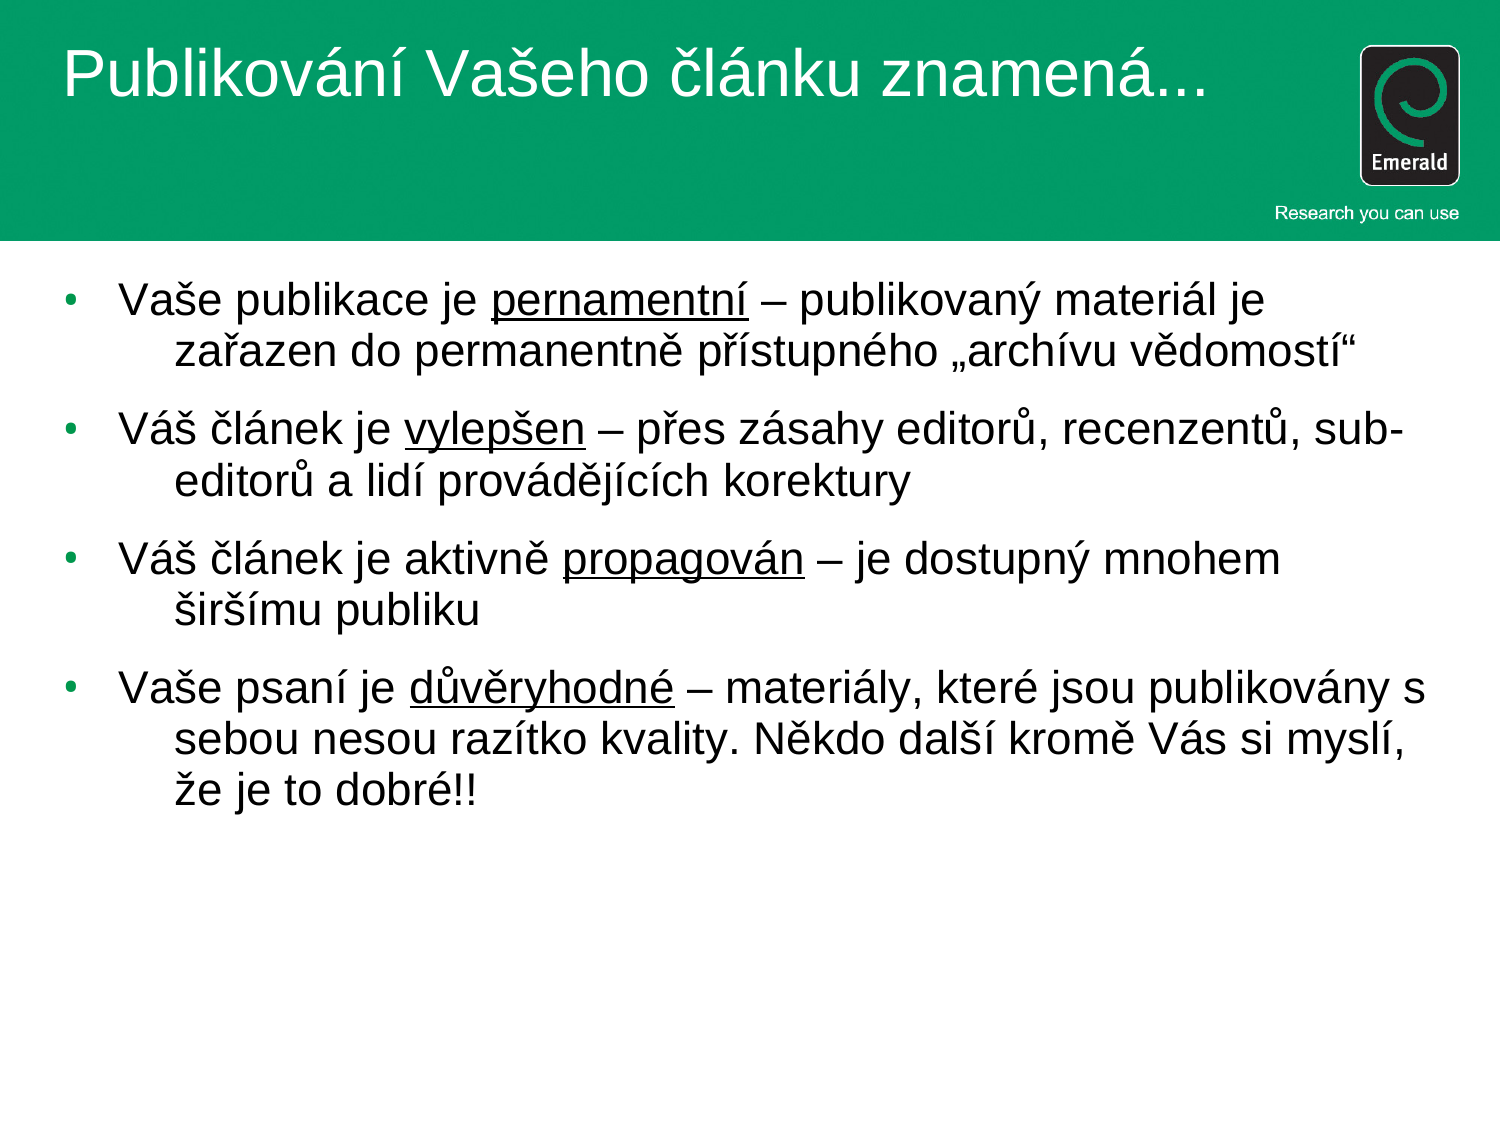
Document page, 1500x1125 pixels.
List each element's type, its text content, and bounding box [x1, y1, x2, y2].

list Vaše publikace je pernamentní – publikovaný materiál je zařazen do permanentně přístupného „archívu vědomostí“ Váš článek je vylepšen – přes zásahy editorů, recenzentů, sub-editorů a lidí provádějících korektury Váš článek je aktivně propagován – je dostupný mnohem širšímu publiku Vaše psaní je důvěryhodné – materiály, které jsou publikovány s sebou nesou razítko kvality. Někdo další kromě Vás si myslí, že je to dobré!! [62, 275, 1438, 951]
title Publikování Vašeho článku znamená... [62, 38, 1250, 220]
